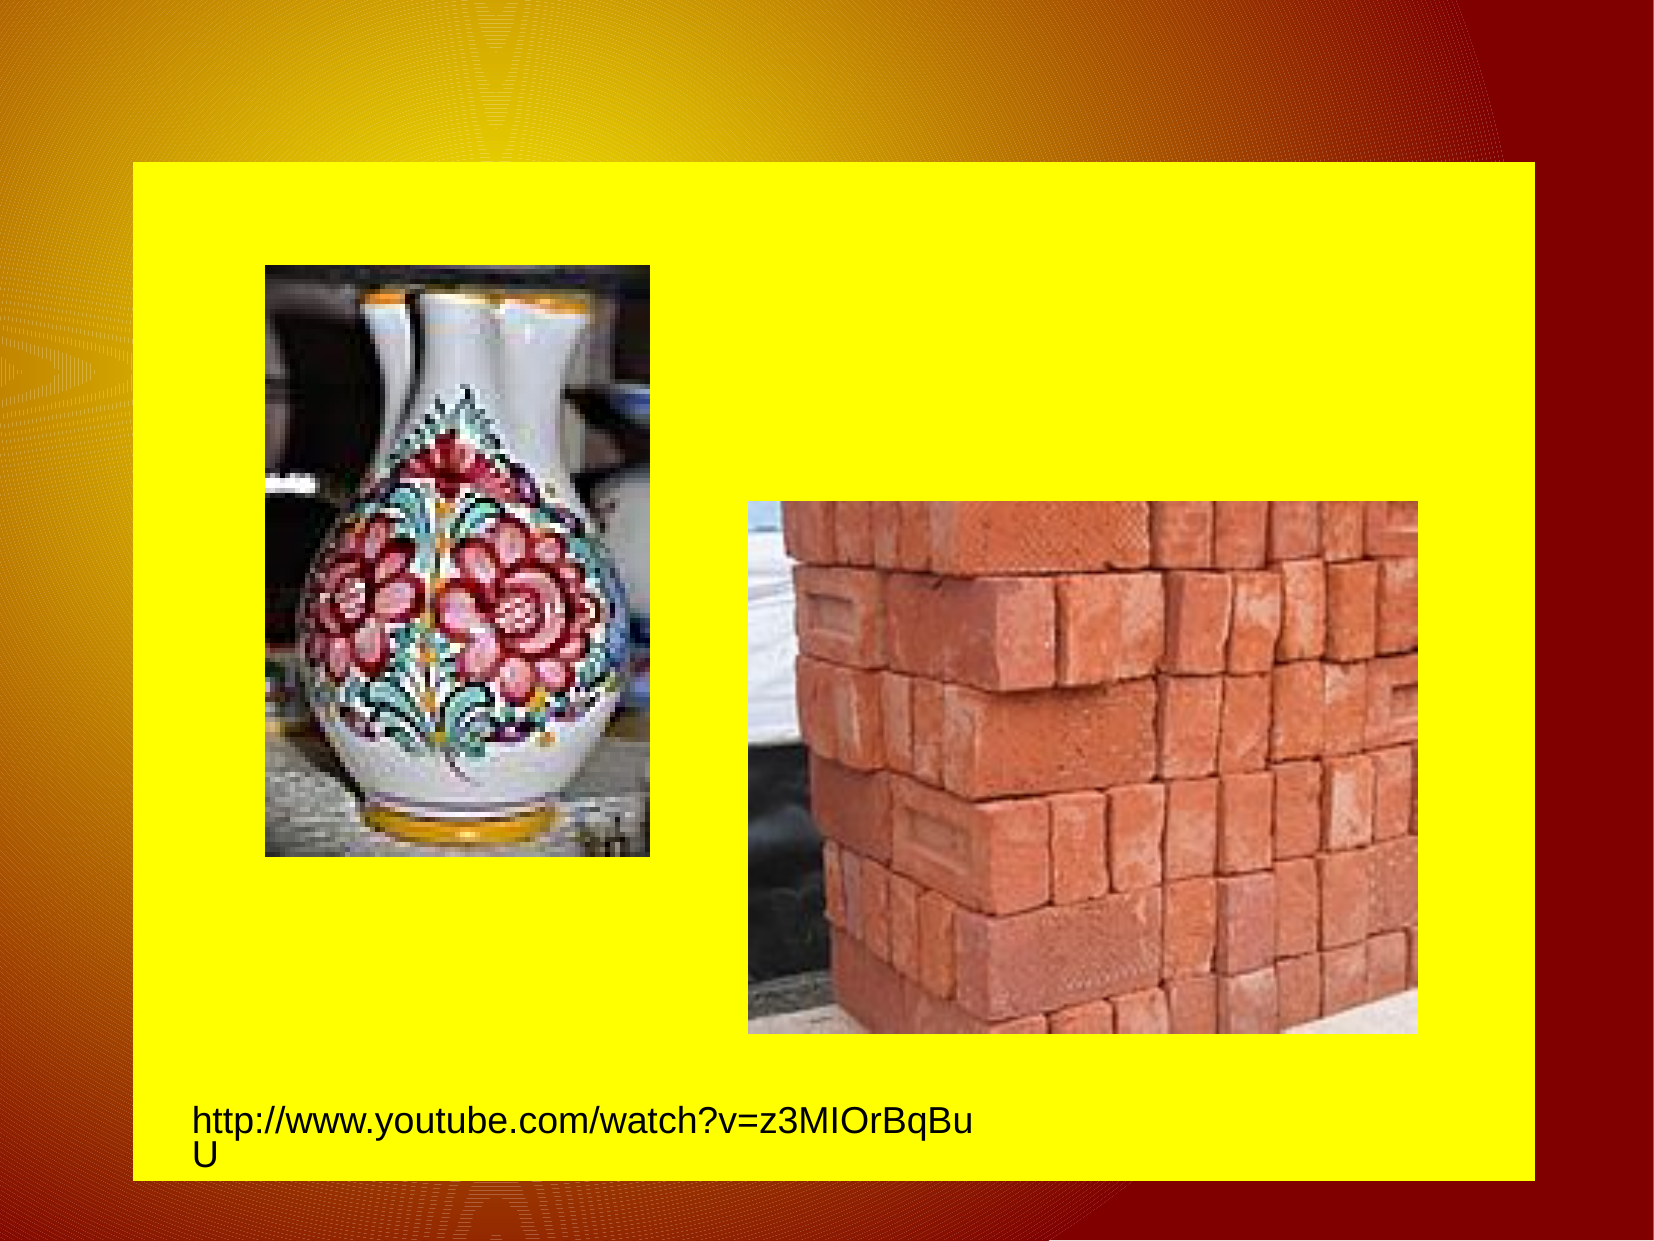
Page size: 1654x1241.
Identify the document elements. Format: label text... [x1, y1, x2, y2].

picture [748, 501, 1418, 1034]
text_box [133, 162, 1535, 1181]
picture [265, 265, 650, 857]
text_box http://www.youtube.com/watch?v=z3MIOrBqBuU [177, 1092, 1013, 1192]
